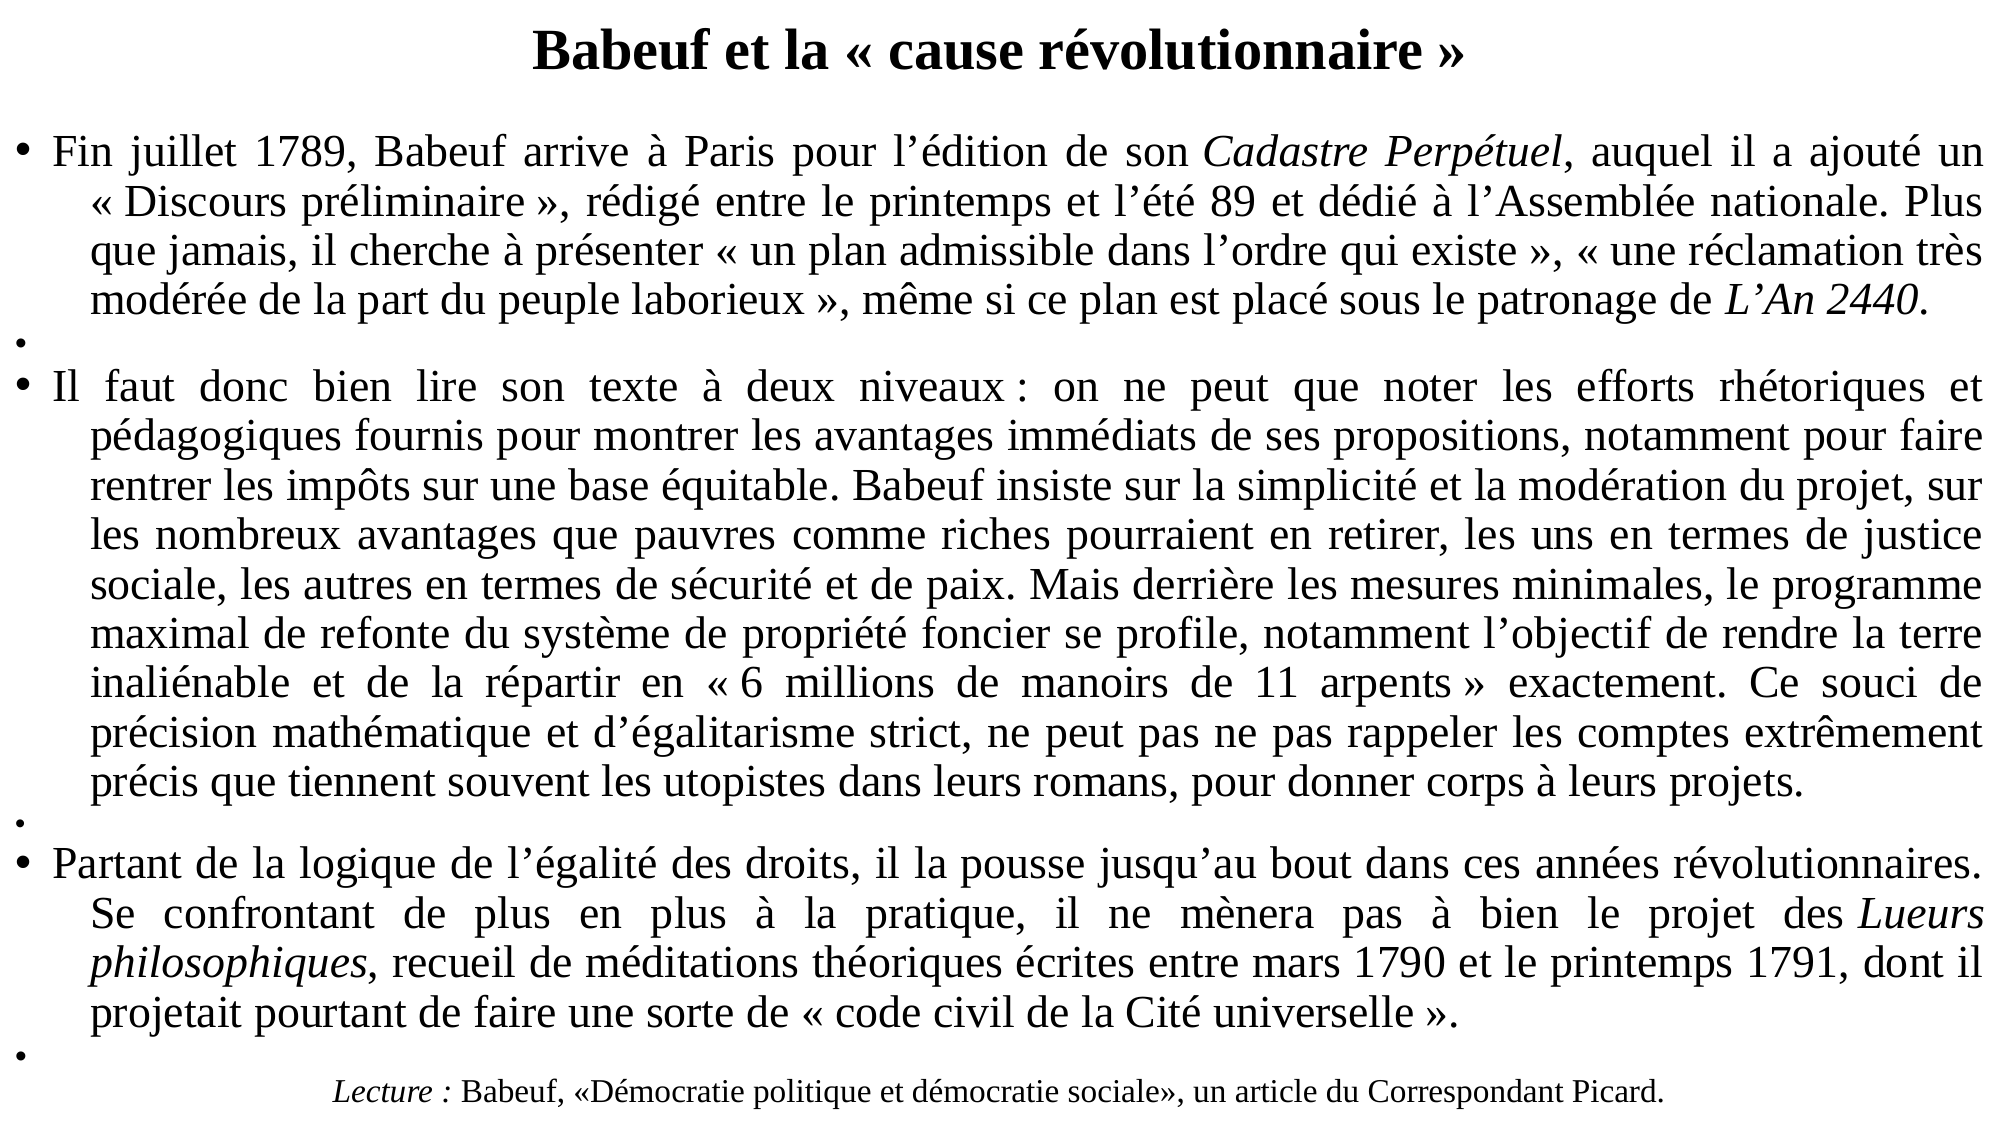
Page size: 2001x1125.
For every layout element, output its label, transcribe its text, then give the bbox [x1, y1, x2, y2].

title Babeuf et la « cause révolutionnaire » [249, 0, 1750, 102]
list Fin juillet 1789, Babeuf arrive à Paris pour l’édition de son Cadastre Perpétuel, auquel il a ajouté un « Discours préliminaire », rédigé entre le printemps et l’été 89 et dédié à l’Assemblée nationale. Plus que jamais, il cherche à présenter « un plan admissible dans l’ordre qui existe », « une réclamation très modérée de la part du peuple laborieux », même si ce plan est placé sous le patronage de L’An 2440. Il faut donc bien lire son texte à deux niveaux : on ne peut que noter les efforts rhétoriques et pédagogiques fournis pour montrer les avantages immédiats de ses propositions, notamment pour faire rentrer les impôts sur une base équitable. Babeuf insiste sur la simplicité et la modération du projet, sur les nombreux avantages que pauvres comme riches pourraient en retirer, les uns en termes de justice sociale, les autres en termes de sécurité et de paix. Mais derrière les mesures minimales, le programme maximal de refonte du système de propriété foncier se profile, notamment l’objectif de rendre la terre inaliénable et de la répartir en « 6 millions de manoirs de 11 arpents » exactement. Ce souci de précision mathématique et d’égalitarisme strict, ne peut pas ne pas rappeler les comptes extrêmement précis que tiennent souvent les utopistes dans leurs romans, pour donner corps à leurs projets. Partant de la logique de l’égalité des droits, il la pousse jusqu’au bout dans ces années révolutionnaires. Se confrontant de plus en plus à la pratique, il ne mènera pas à bien le projet des Lueurs philosophiques, recueil de méditations théoriques écrites entre mars 1790 et le printemps 1791, dont il projetait pourtant de faire une sorte de « code civil de la Cité universelle ». Lecture : Babeuf, «Démocratie politique et démocratie sociale», un article du Correspondant Picard. [0, 119, 2000, 1125]
